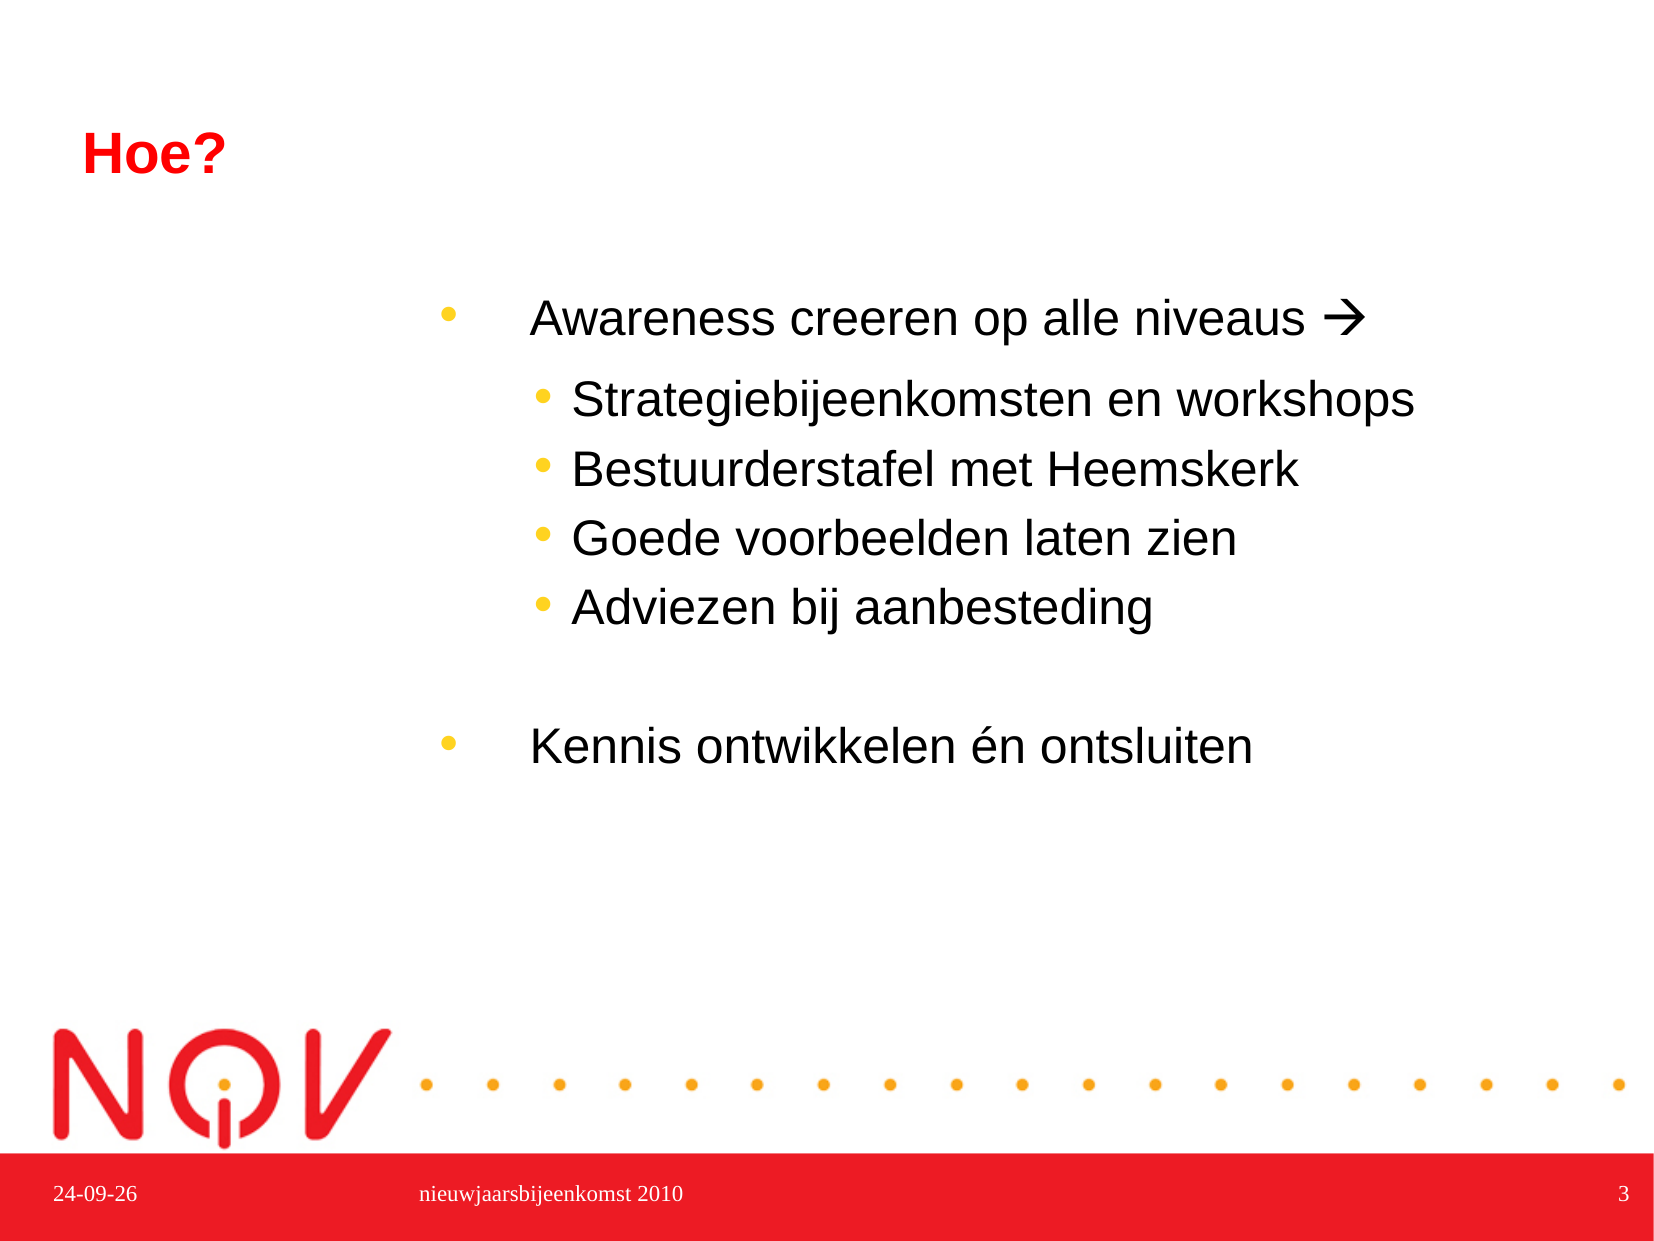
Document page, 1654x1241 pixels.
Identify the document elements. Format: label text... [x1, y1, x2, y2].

picture [0, 0, 1654, 1241]
list Awareness creeren op alle niveaus  Strategiebijeenkomsten en workshops Bestuurderstafel met Heemskerk Goede voorbeelden laten zien Adviezen bij aanbesteding Kennis ontwikkelen én ontsluiten [383, 290, 1447, 1004]
title Hoe? [82, 49, 1571, 257]
